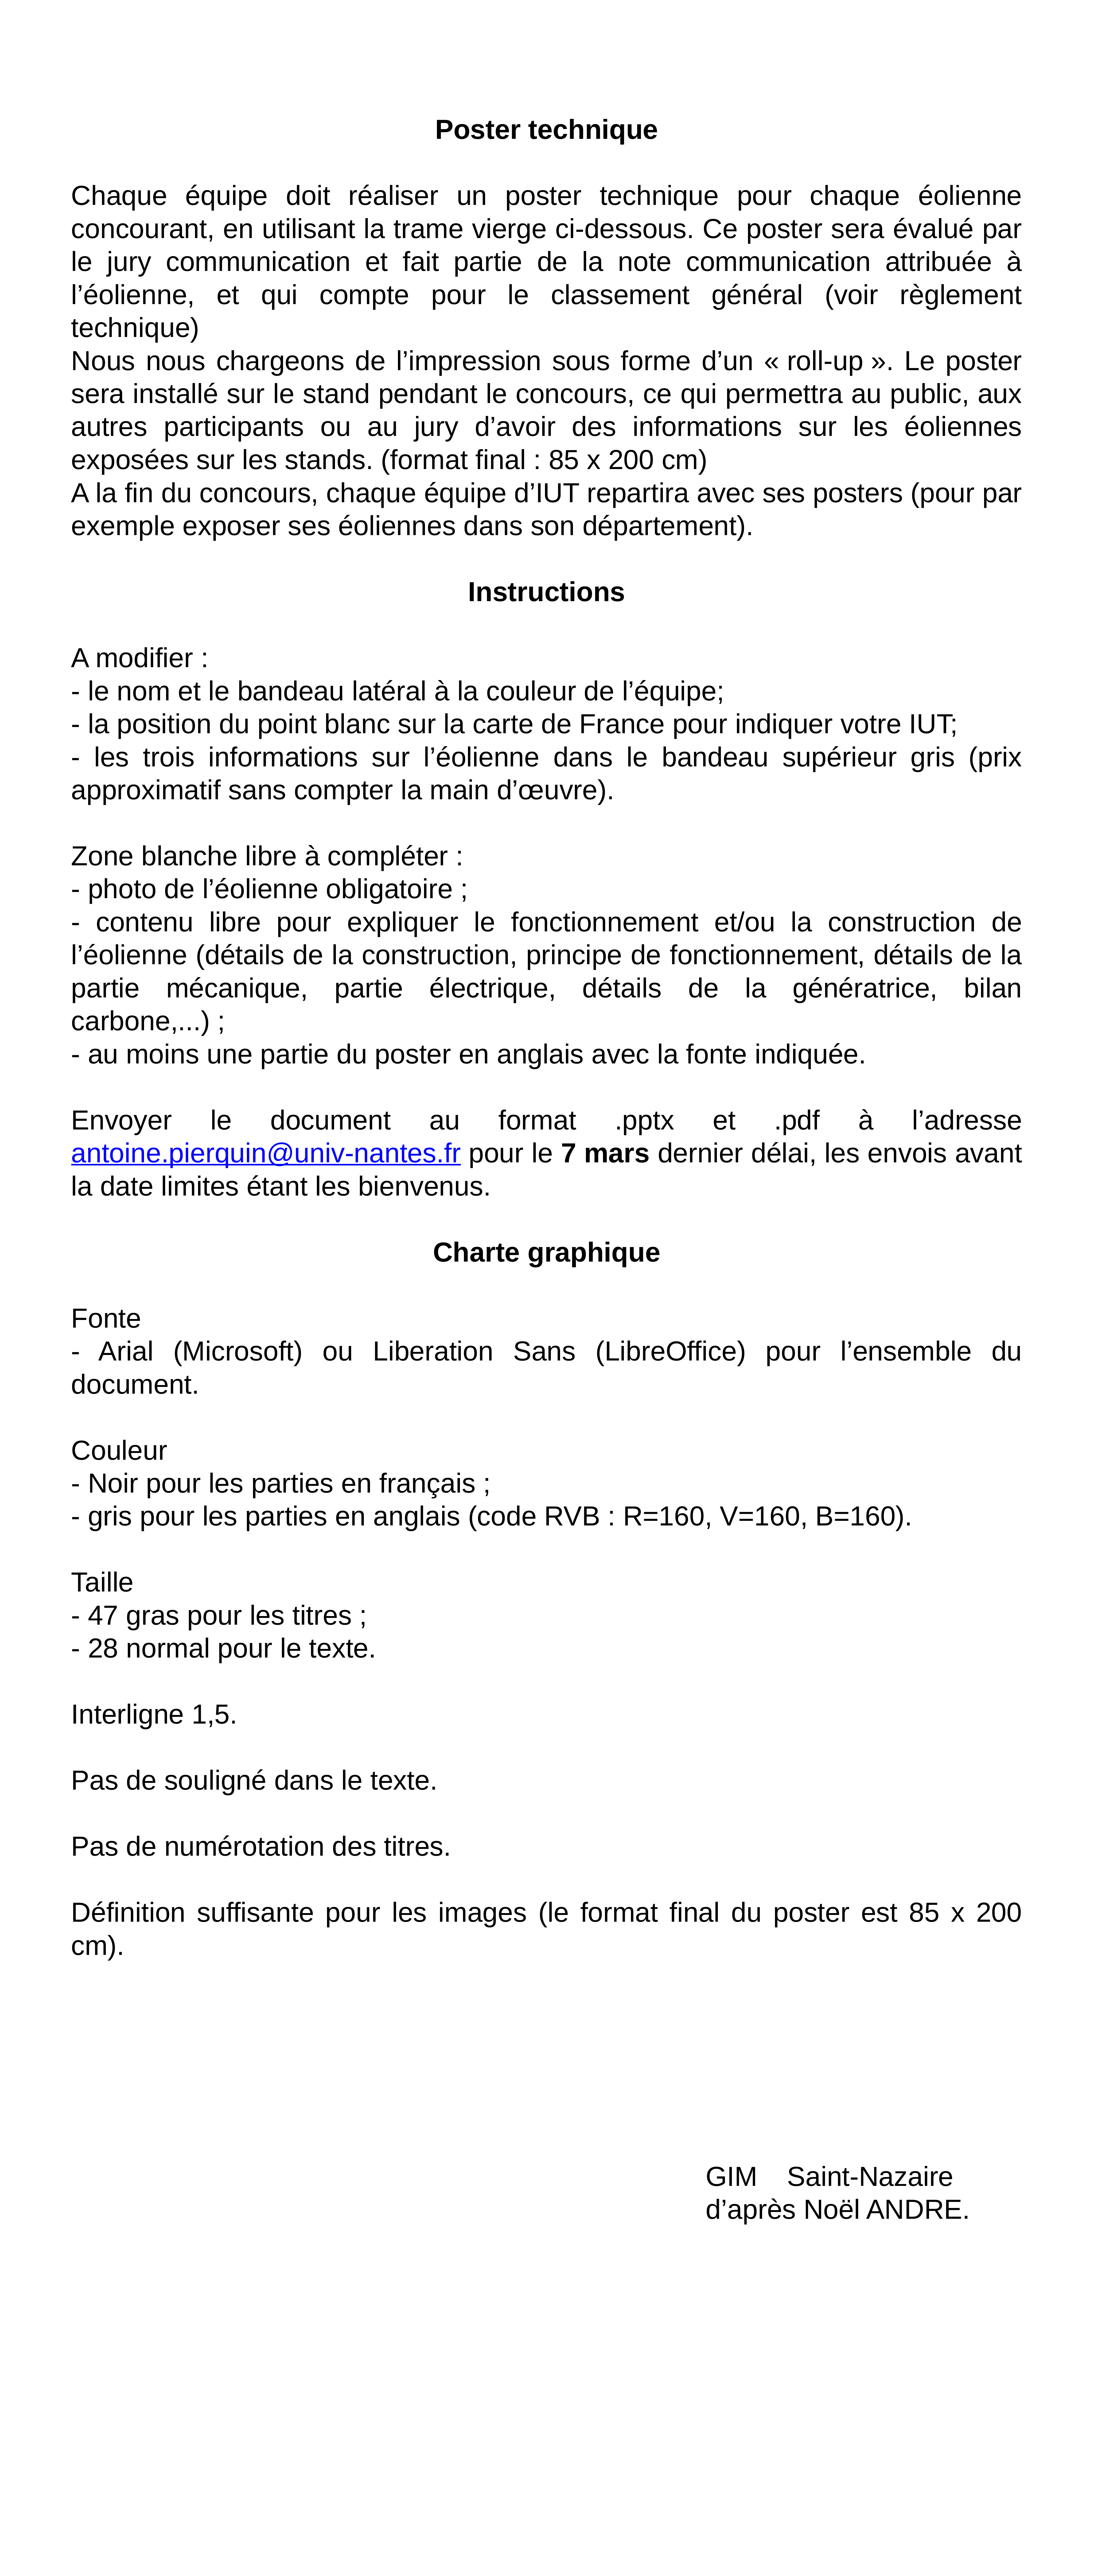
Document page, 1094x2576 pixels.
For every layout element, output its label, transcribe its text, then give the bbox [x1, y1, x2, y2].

text_box Poster technique Chaque équipe doit réaliser un poster technique pour chaque éolienne concourant, en utilisant la trame vierge ci-dessous. Ce poster sera évalué par le jury communication et fait partie de la note communication attribuée à l’éolienne, et qui compte pour le classement général (voir règlement technique) Nous nous chargeons de l’impression sous forme d’un « roll-up ». Le poster sera installé sur le stand pendant le concours, ce qui permettra au public, aux autres participants ou au jury d’avoir des informations sur les éoliennes exposées sur les stands. (format final : 85 x 200 cm) A la fin du concours, chaque équipe d’IUT repartira avec ses posters (pour par exemple exposer ses éoliennes dans son département). Instructions A modifier : - le nom et le bandeau latéral à la couleur de l’équipe; - la position du point blanc sur la carte de France pour indiquer votre IUT; - les trois informations sur l’éolienne dans le bandeau supérieur gris (prix approximatif sans compter la main d’œuvre). Zone blanche libre à compléter : - photo de l’éolienne obligatoire ; - contenu libre pour expliquer le fonctionnement et/ou la construction de l’éolienne (détails de la construction, principe de fonctionnement, détails de la partie mécanique, partie électrique, détails de la génératrice, bilan carbone,...) ; - au moins une partie du poster en anglais avec la fonte indiquée. Envoyer le document au format .pptx et .pdf à l’adresse antoine.pierquin@univ-nantes.fr pour le 7 mars dernier délai, les envois avant la date limites étant les bienvenus. Charte graphique Fonte - Arial (Microsoft) ou Liberation Sans (LibreOffice) pour l’ensemble du document. Couleur - Noir pour les parties en français ; - gris pour les parties en anglais (code RVB : R=160, V=160, B=160). Taille - 47 gras pour les titres ; - 28 normal pour le texte. Interligne 1,5. Pas de souligné dans le texte. Pas de numérotation des titres. Définition suffisante pour les images (le format final du poster est 85 x 200 cm). GIM Saint-Nazaire d’après Noël ANDRE. [66, 109, 1027, 2314]
